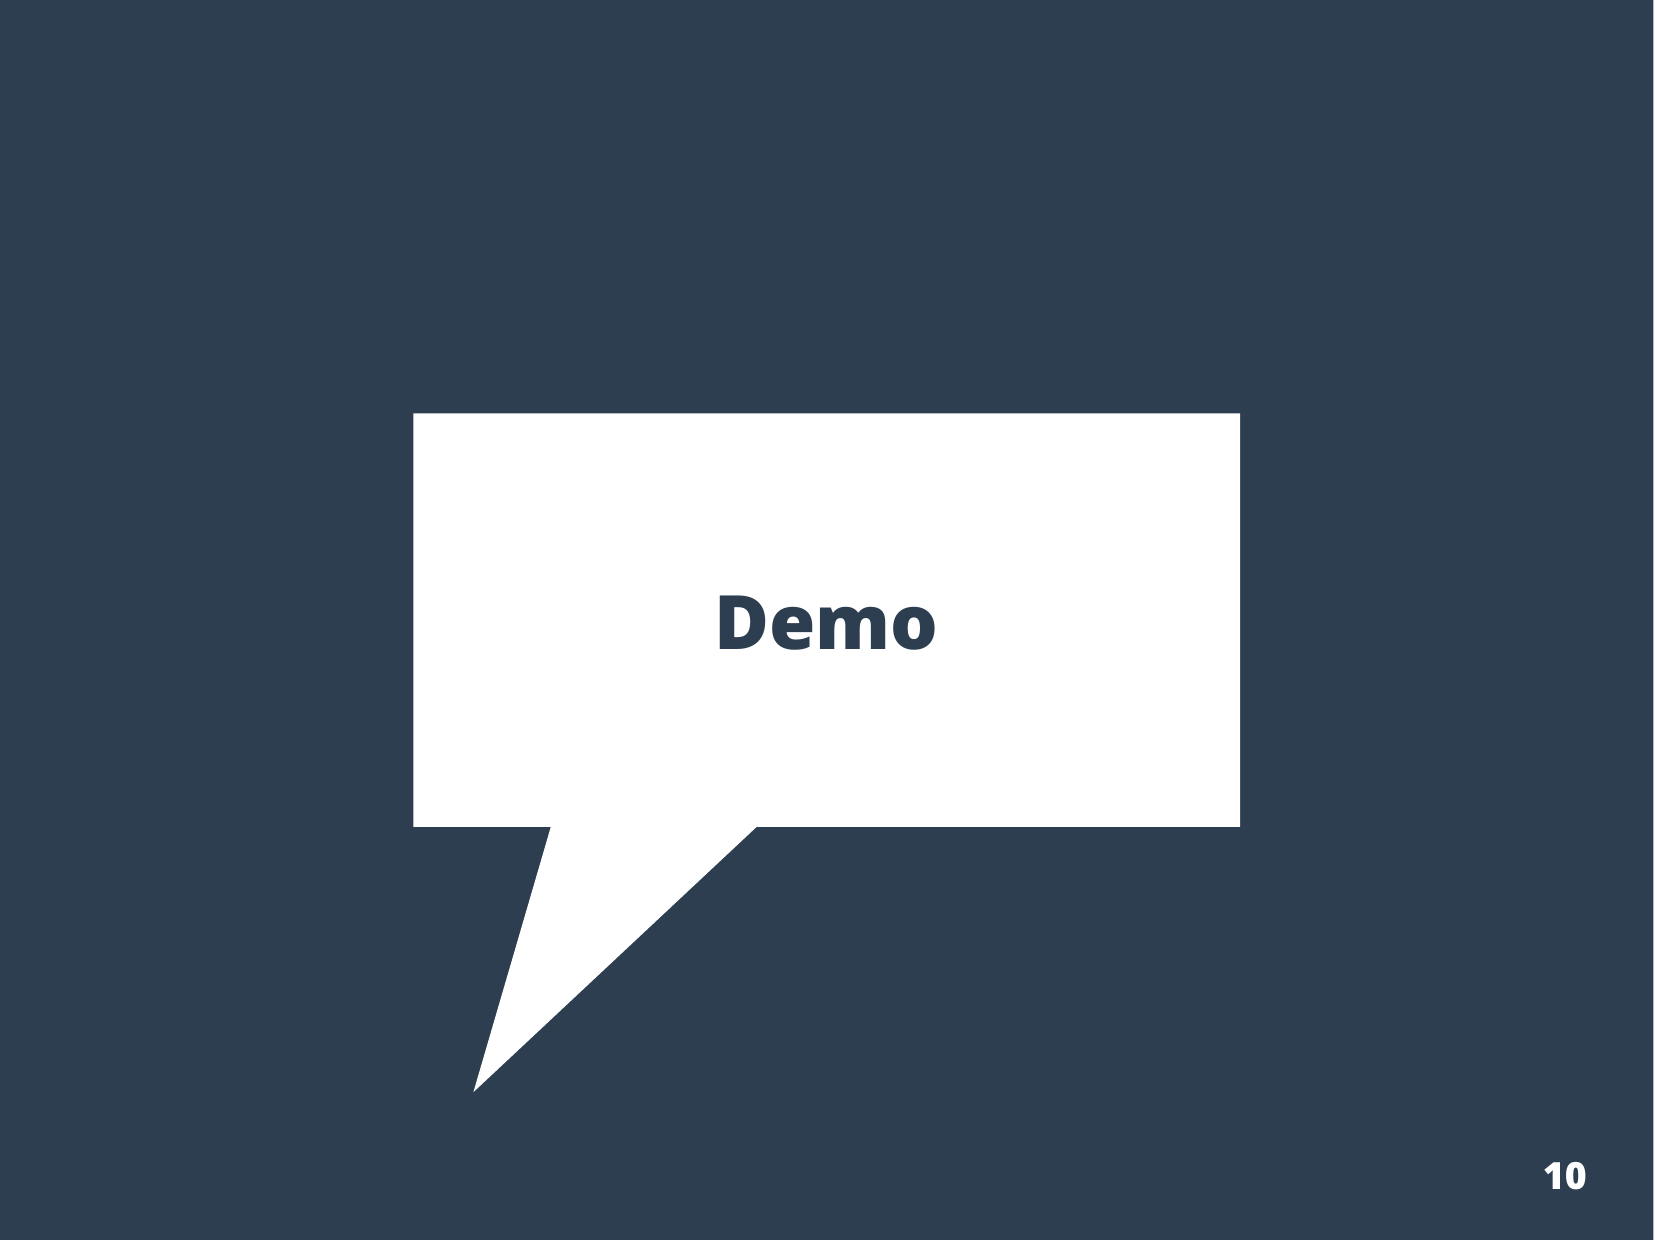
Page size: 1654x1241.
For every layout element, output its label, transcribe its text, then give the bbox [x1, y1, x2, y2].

title Demo [442, 442, 1211, 798]
